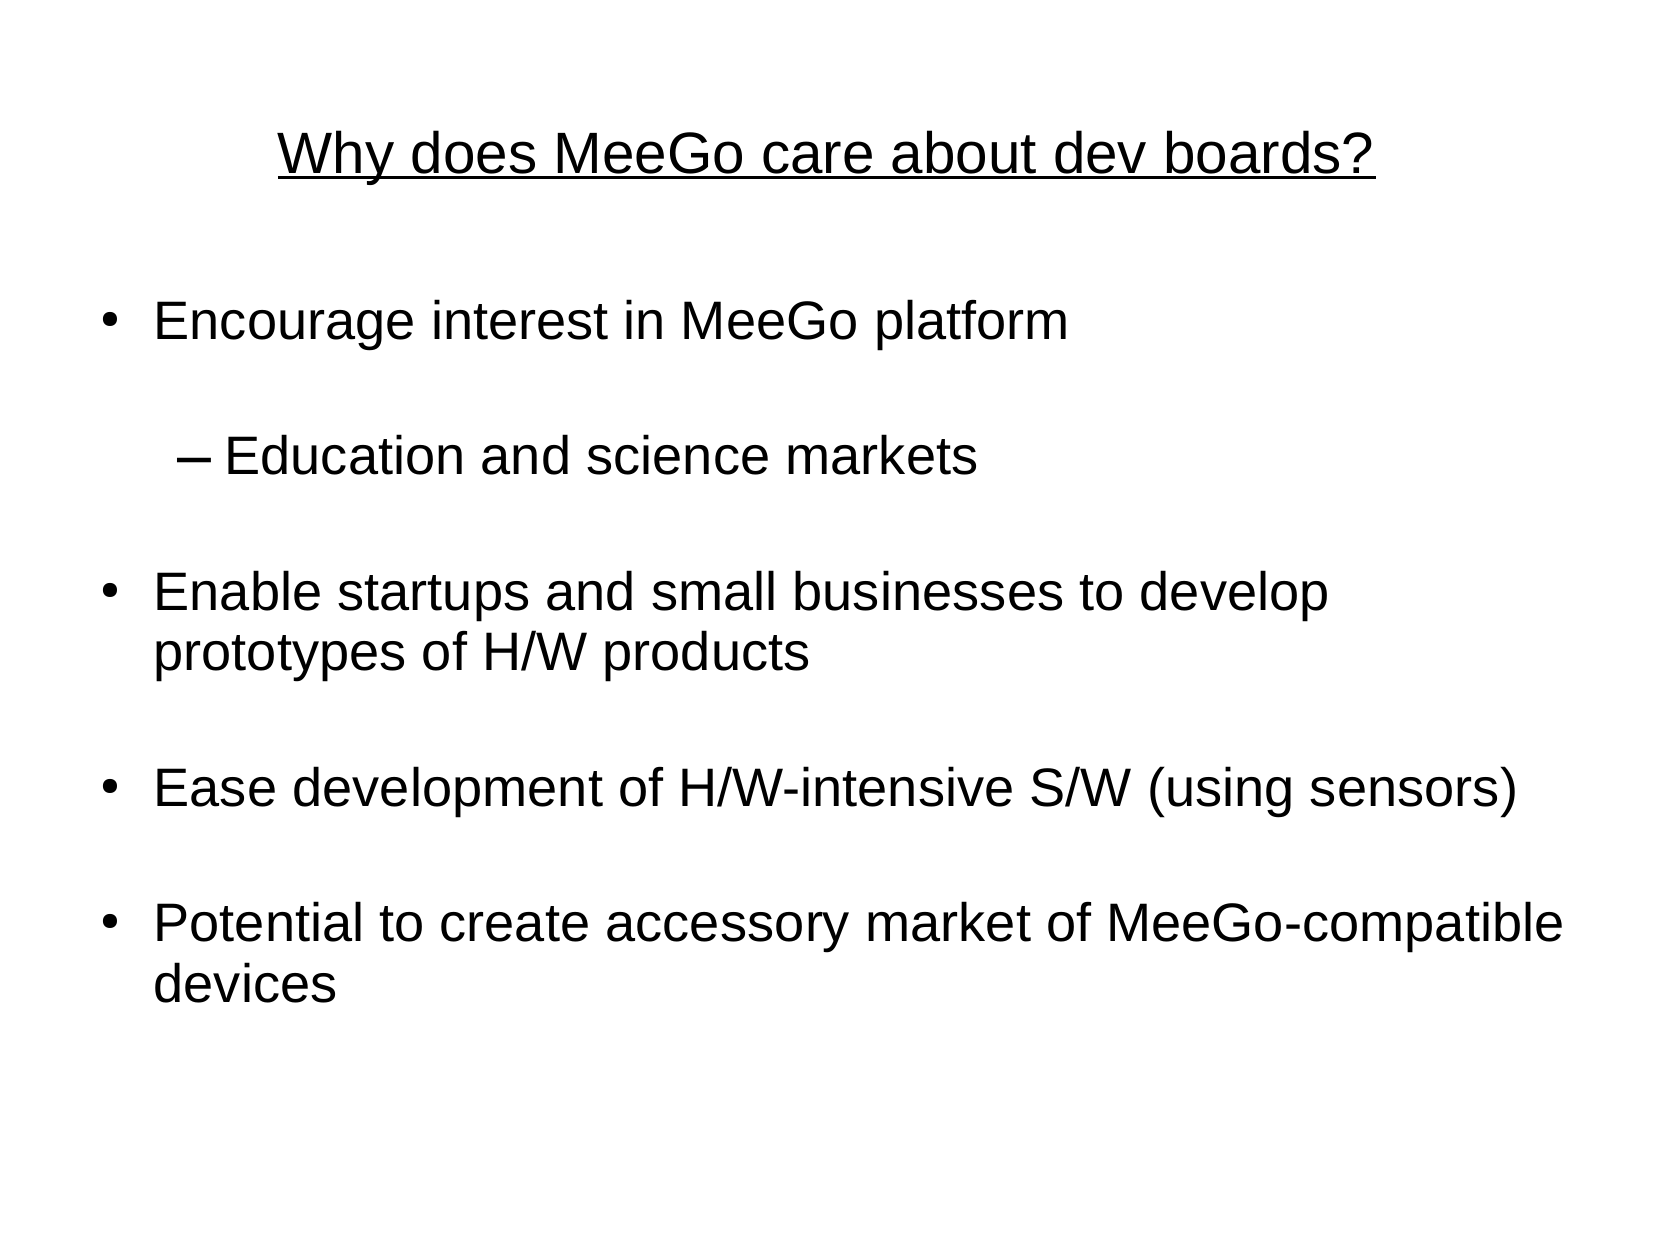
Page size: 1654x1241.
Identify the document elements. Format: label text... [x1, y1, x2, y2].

title Why does MeeGo care about dev boards? [82, 49, 1571, 257]
list Encourage interest in MeeGo platform Education and science markets Enable startups and small businesses to develop prototypes of H/W products Ease development of H/W-intensive S/W (using sensors) Potential to create accessory market of MeeGo-compatible devices [82, 290, 1571, 1109]
